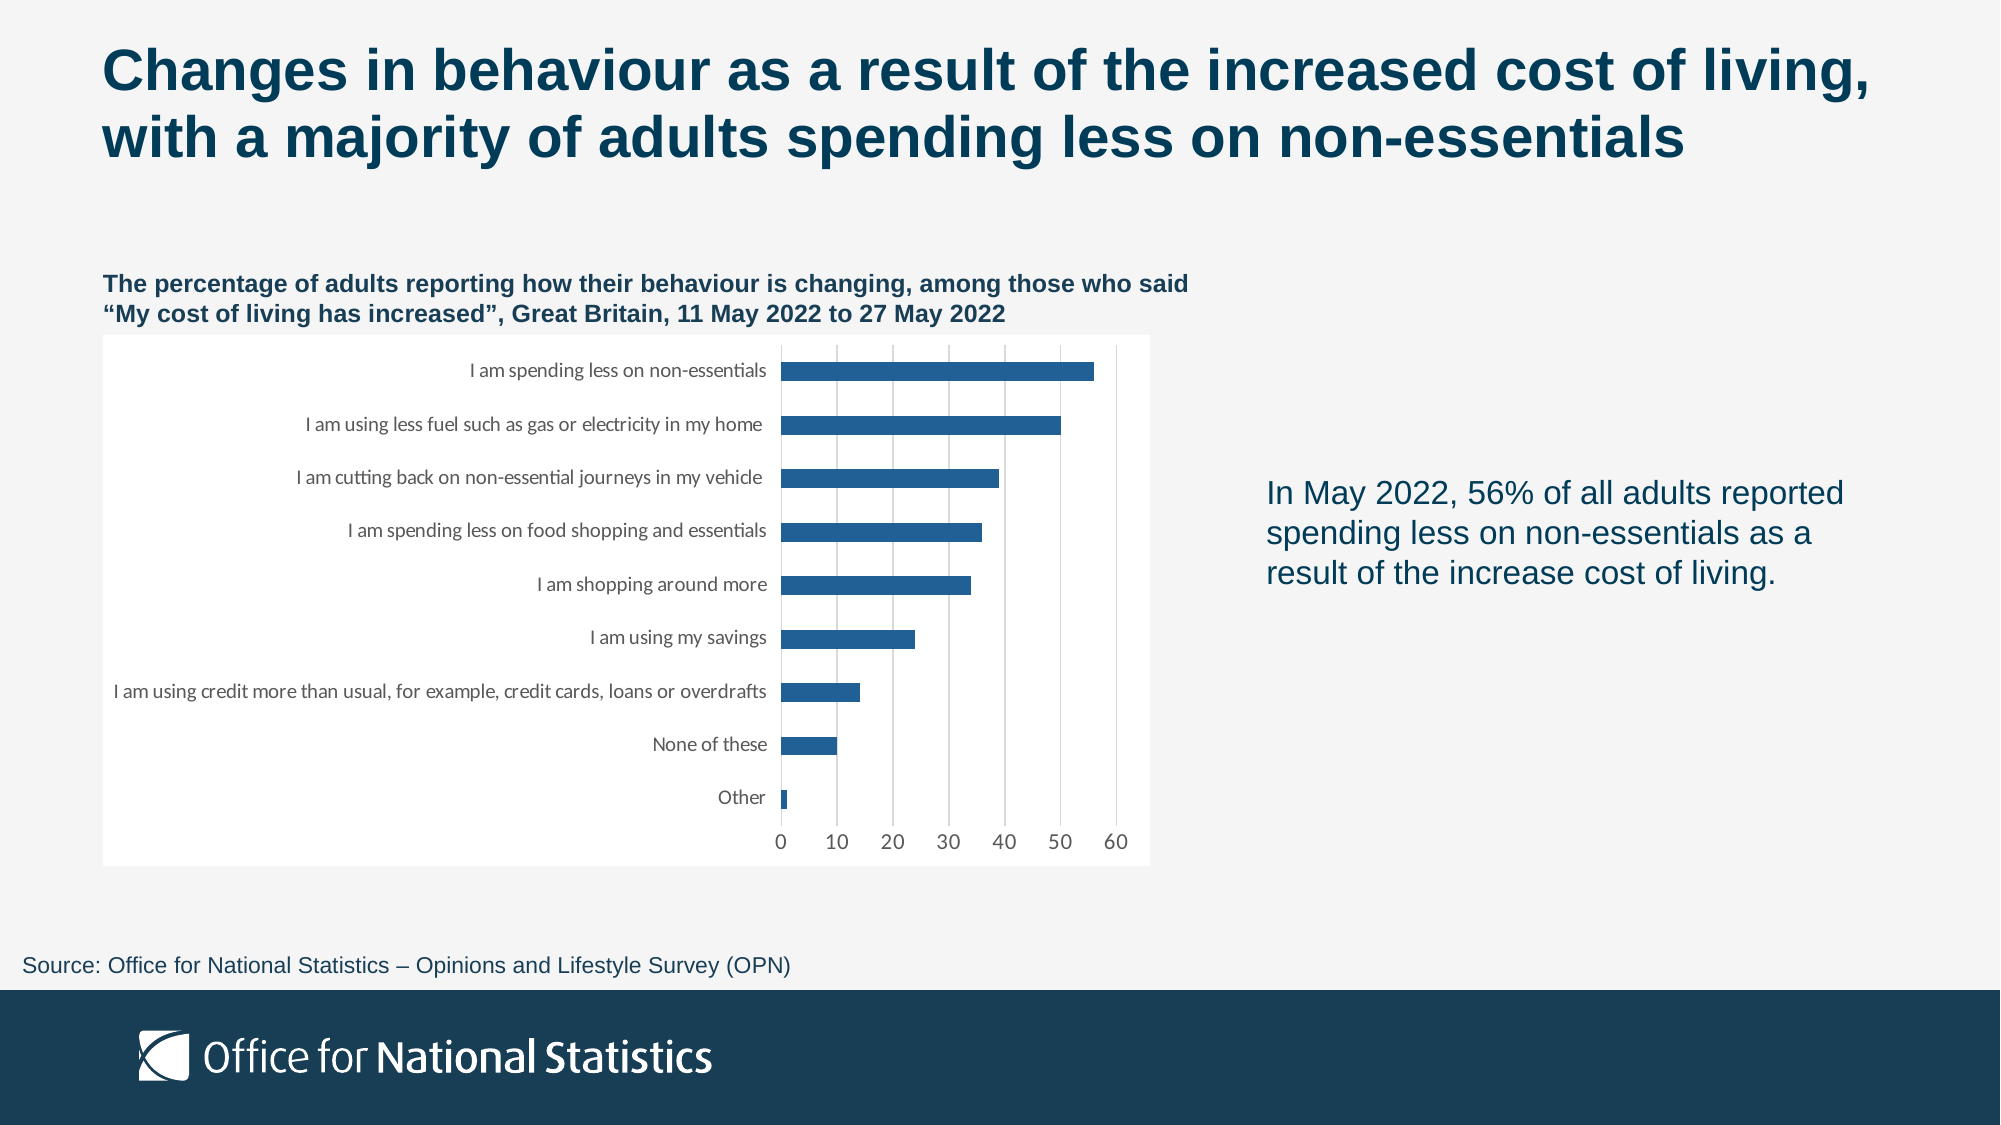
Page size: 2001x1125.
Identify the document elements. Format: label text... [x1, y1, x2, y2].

text_box Source: Office for National Statistics – Opinions and Lifestyle Survey (OPN) [22, 942, 830, 986]
text_box The percentage of adults reporting how their behaviour is changing, among those who said “My cost of living has increased”, Great Britain, 11 May 2022 to 27 May 2022 [102, 258, 1231, 335]
text_box In May 2022, 56% of all adults reported spending less on non-essentials as a result of the increase cost of living. [1251, 464, 1918, 601]
title Changes in behaviour as a result of the increased cost of living, with a majority of adults spending less on non-essentials [102, 37, 1918, 183]
chart [102, 334, 1150, 867]
